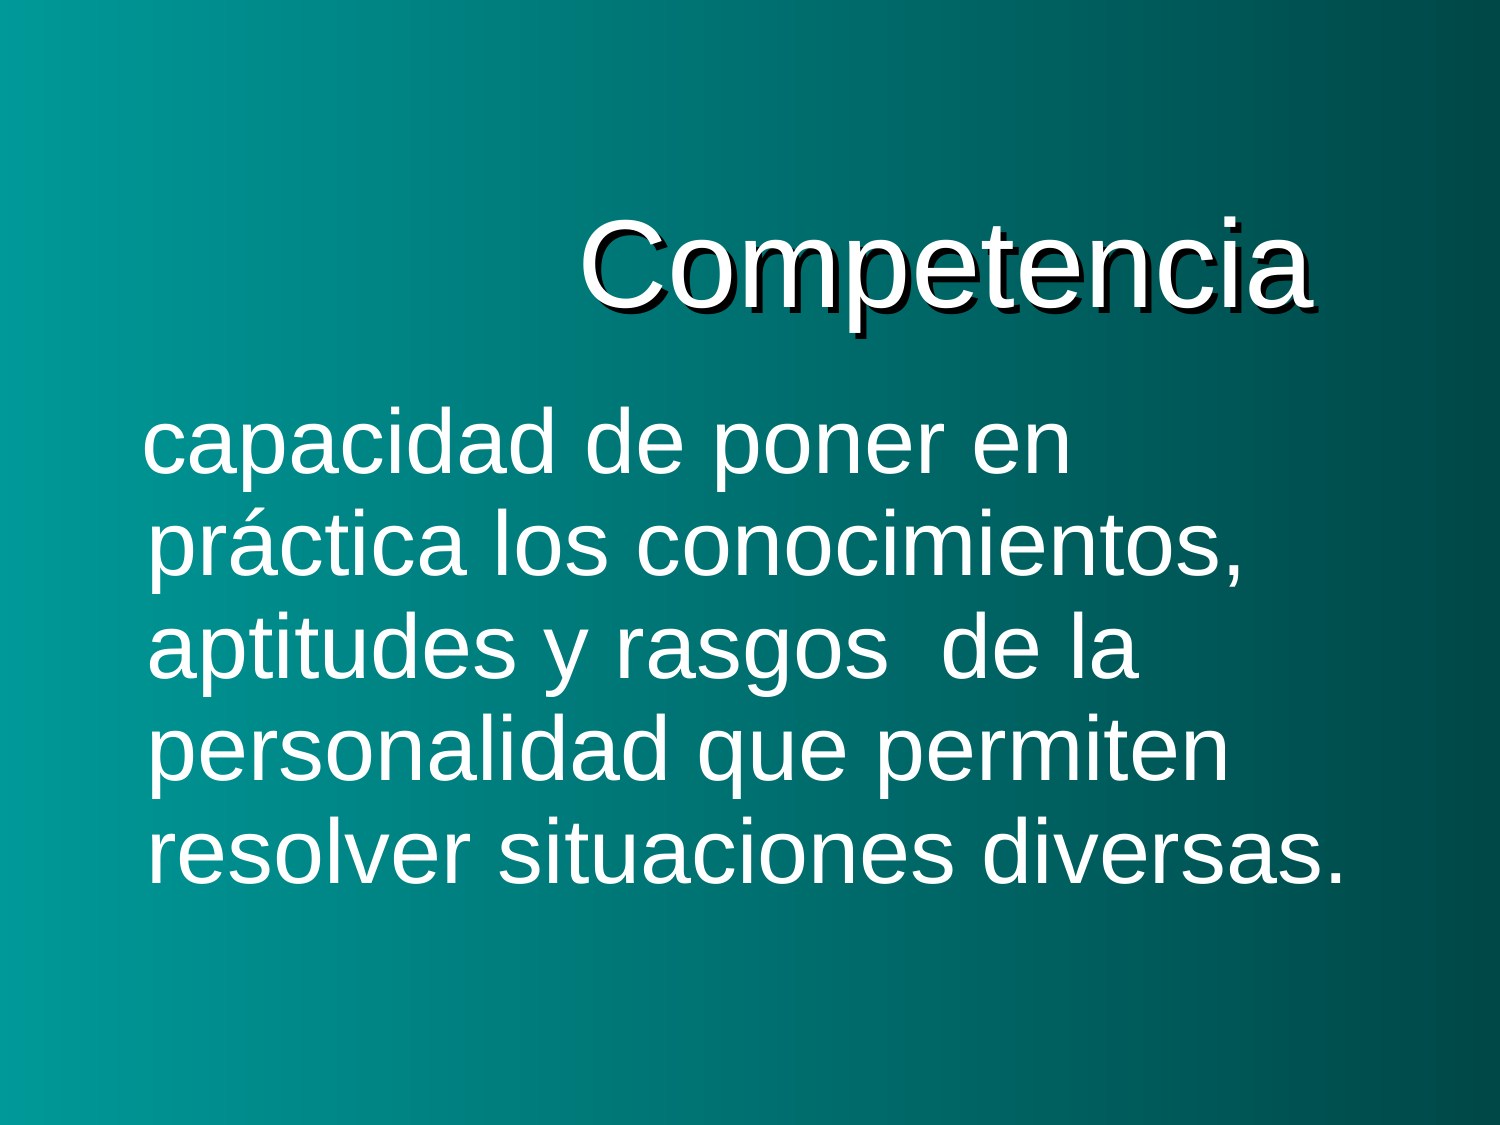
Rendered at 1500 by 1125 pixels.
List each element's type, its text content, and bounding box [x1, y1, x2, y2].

text_box Competencia [562, 174, 1329, 341]
list capacidad de poner en práctica los conocimientos, aptitudes y rasgos de la personalidad que permiten resolver situaciones diversas. [75, 382, 1426, 1125]
